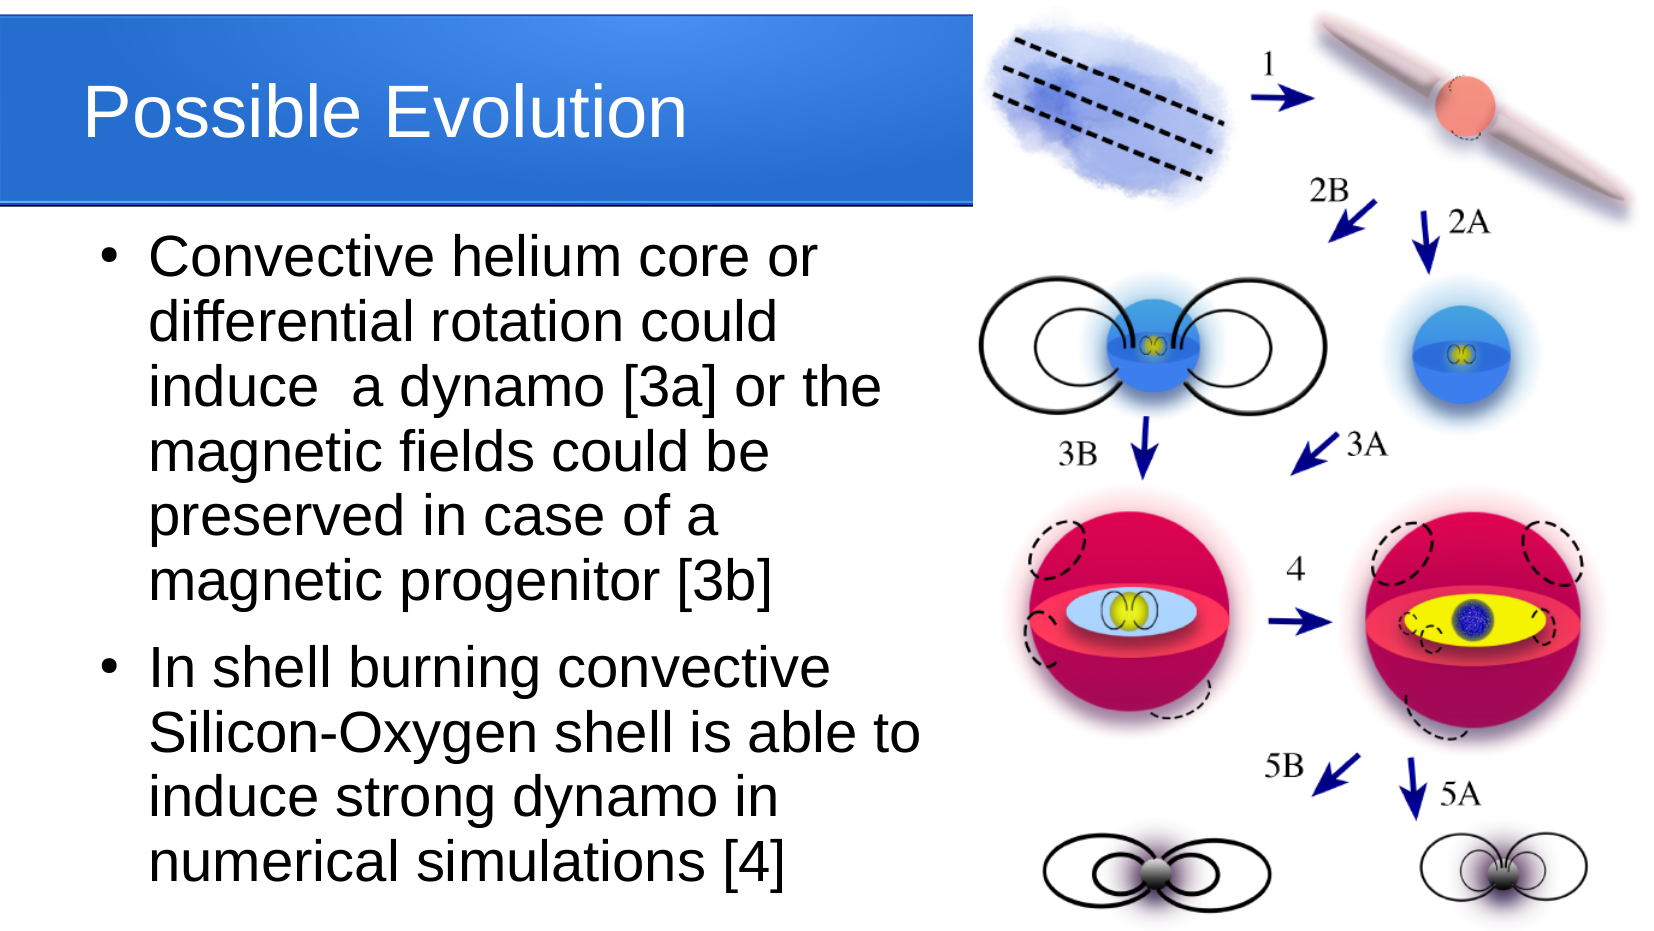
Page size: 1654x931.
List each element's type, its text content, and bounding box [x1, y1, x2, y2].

title Possible Evolution [82, 35, 973, 189]
picture [973, 5, 1654, 931]
list Convective helium core or differential rotation could induce a dynamo [3a] or the magnetic fields could be preserved in case of a magnetic progenitor [3b] In shell burning convective Silicon-Oxygen shell is able to induce strong dynamo in numerical simulations [4] [82, 224, 961, 901]
